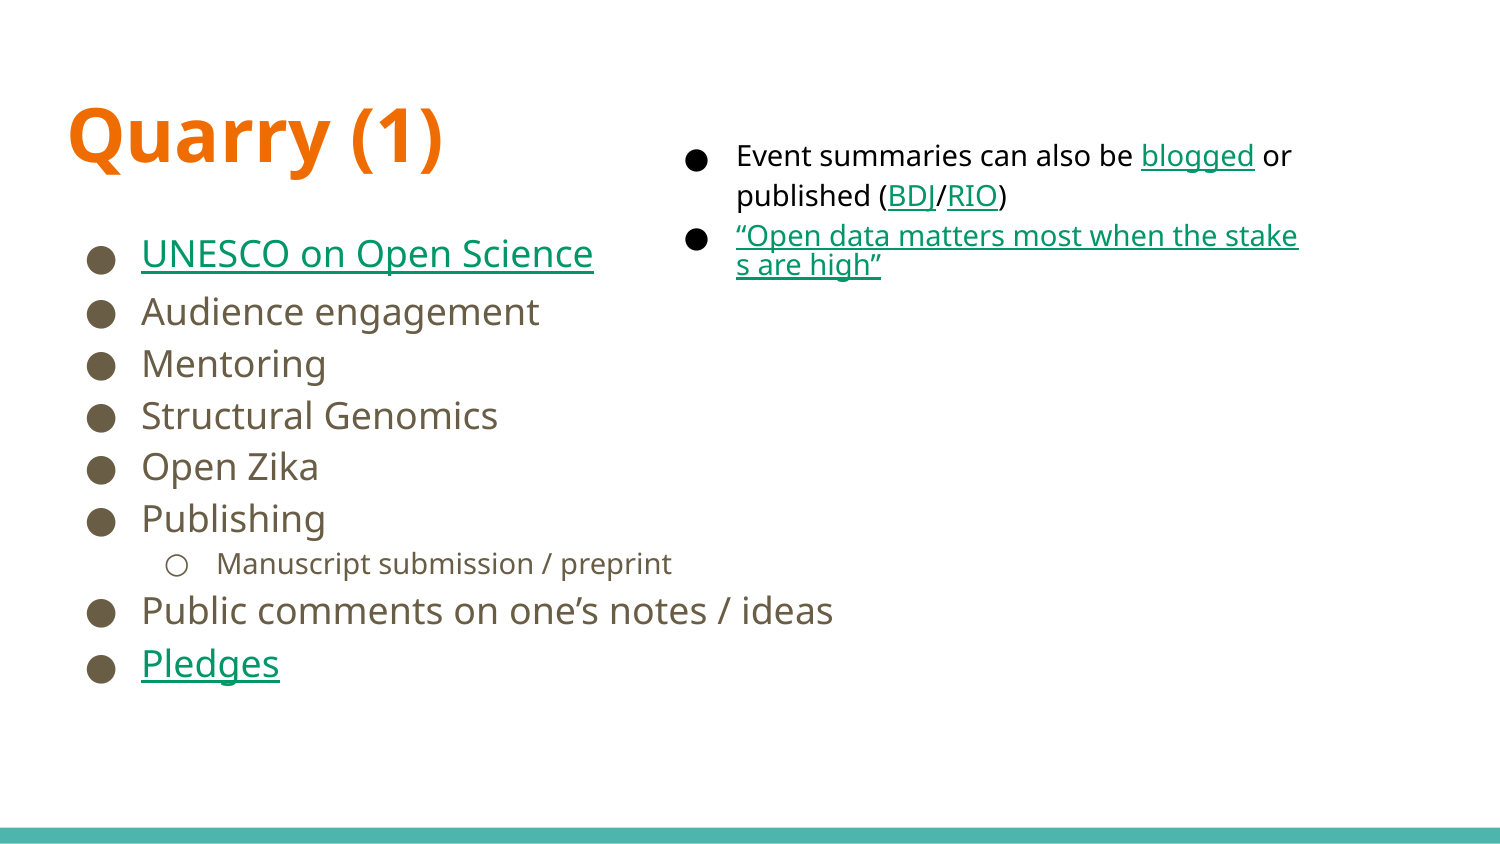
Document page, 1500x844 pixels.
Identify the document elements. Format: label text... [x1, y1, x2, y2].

list UNESCO on Open Science Audience engagement Mentoring Structural Genomics Open Zika Publishing Manuscript submission / preprint Public comments on one’s notes / ideas Pledges [51, 207, 1449, 713]
text_box Event summaries can also be blogged or published (BDJ/RIO) “Open data matters most when the stakes are high” [646, 87, 1324, 272]
title Quarry (1) [51, 72, 1449, 207]
